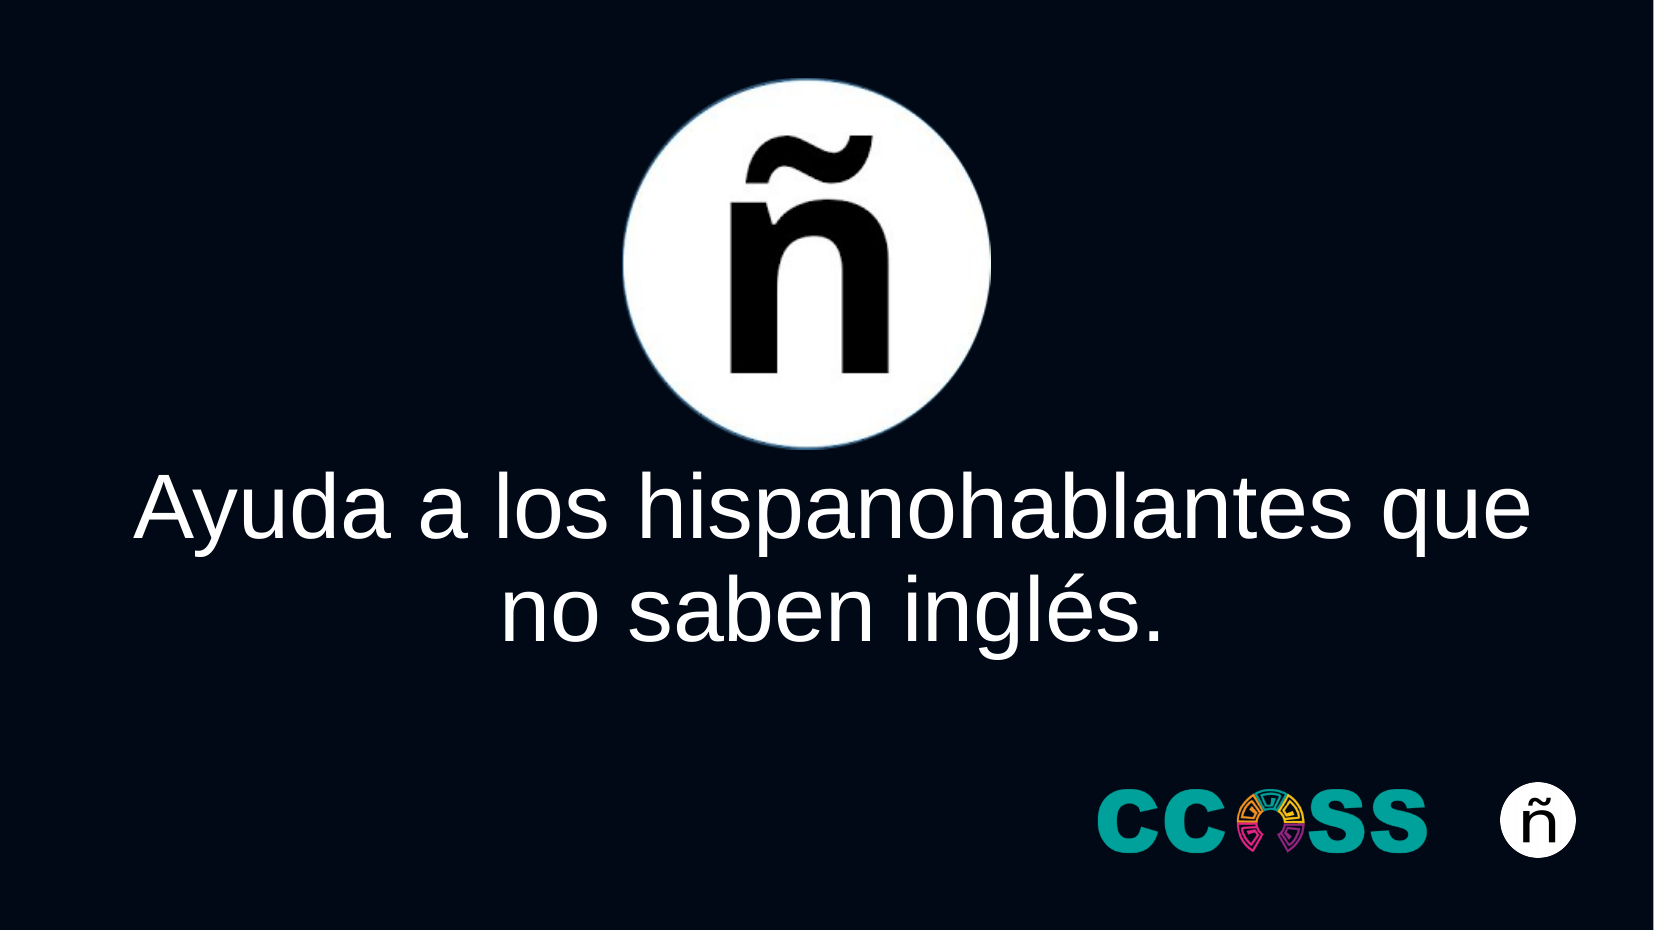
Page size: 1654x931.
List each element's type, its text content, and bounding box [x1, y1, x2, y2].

picture [1090, 780, 1436, 861]
title Ayuda a los hispanohablantes que no saben inglés. [90, 404, 1579, 713]
picture [1500, 782, 1576, 858]
picture [622, 78, 991, 451]
